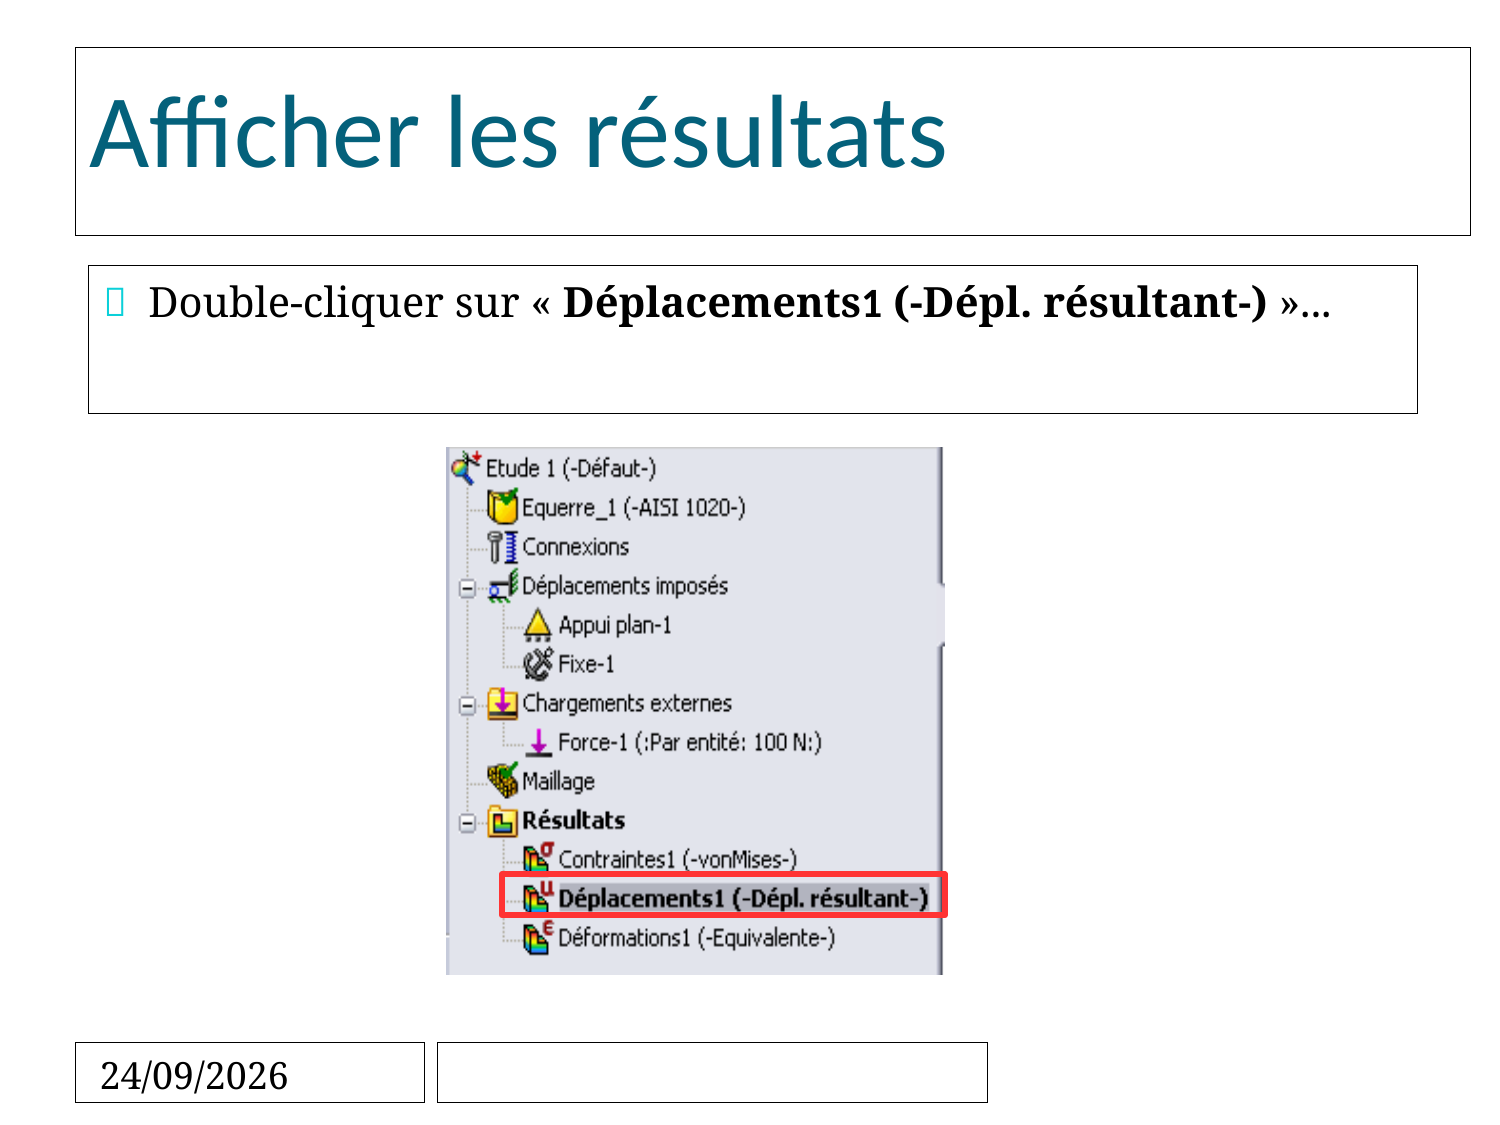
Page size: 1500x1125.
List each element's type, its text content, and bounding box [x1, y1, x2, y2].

picture [446, 447, 945, 975]
picture [505, 877, 942, 912]
list Double-cliquer sur « Déplacements1 (-Dépl. résultant-) »... [88, 265, 1418, 414]
title Afficher les résultats [75, 47, 1471, 236]
